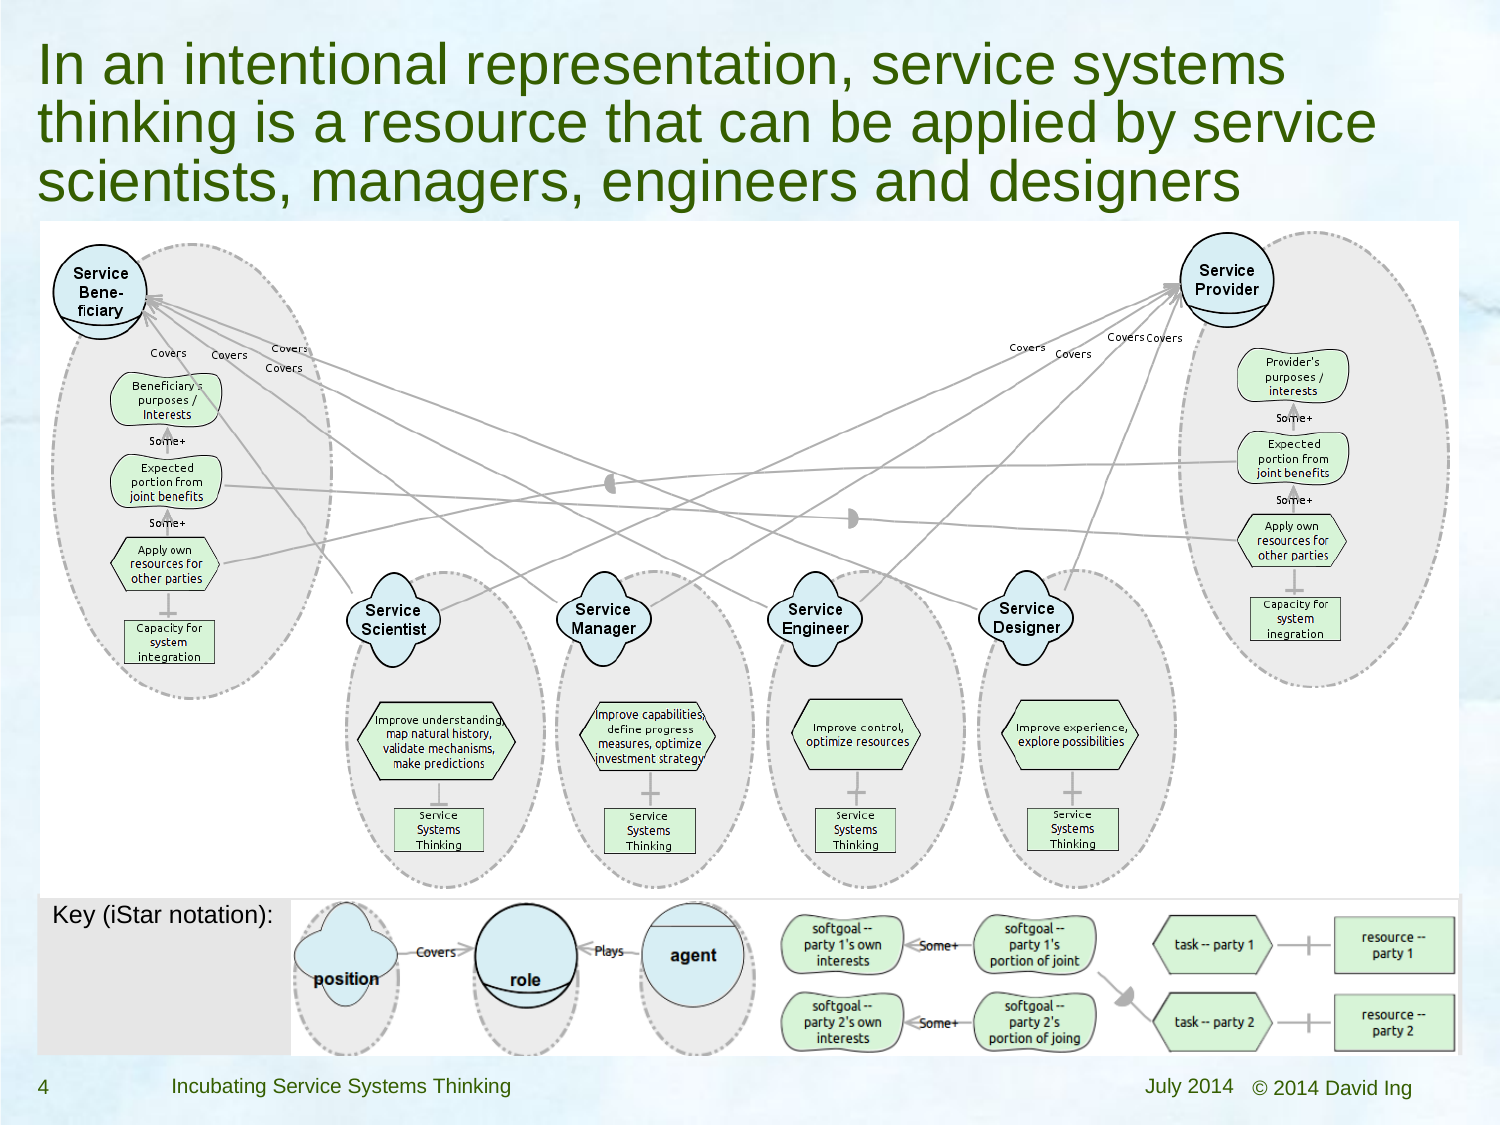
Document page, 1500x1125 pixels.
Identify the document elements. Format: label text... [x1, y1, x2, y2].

picture [0, 0, 1500, 1125]
title In an intentional representation, service systems thinking is a resource that can be applied by service scientists, managers, engineers and designers [37, 37, 1463, 242]
text_box Key (iStar notation): [37, 893, 1463, 1056]
